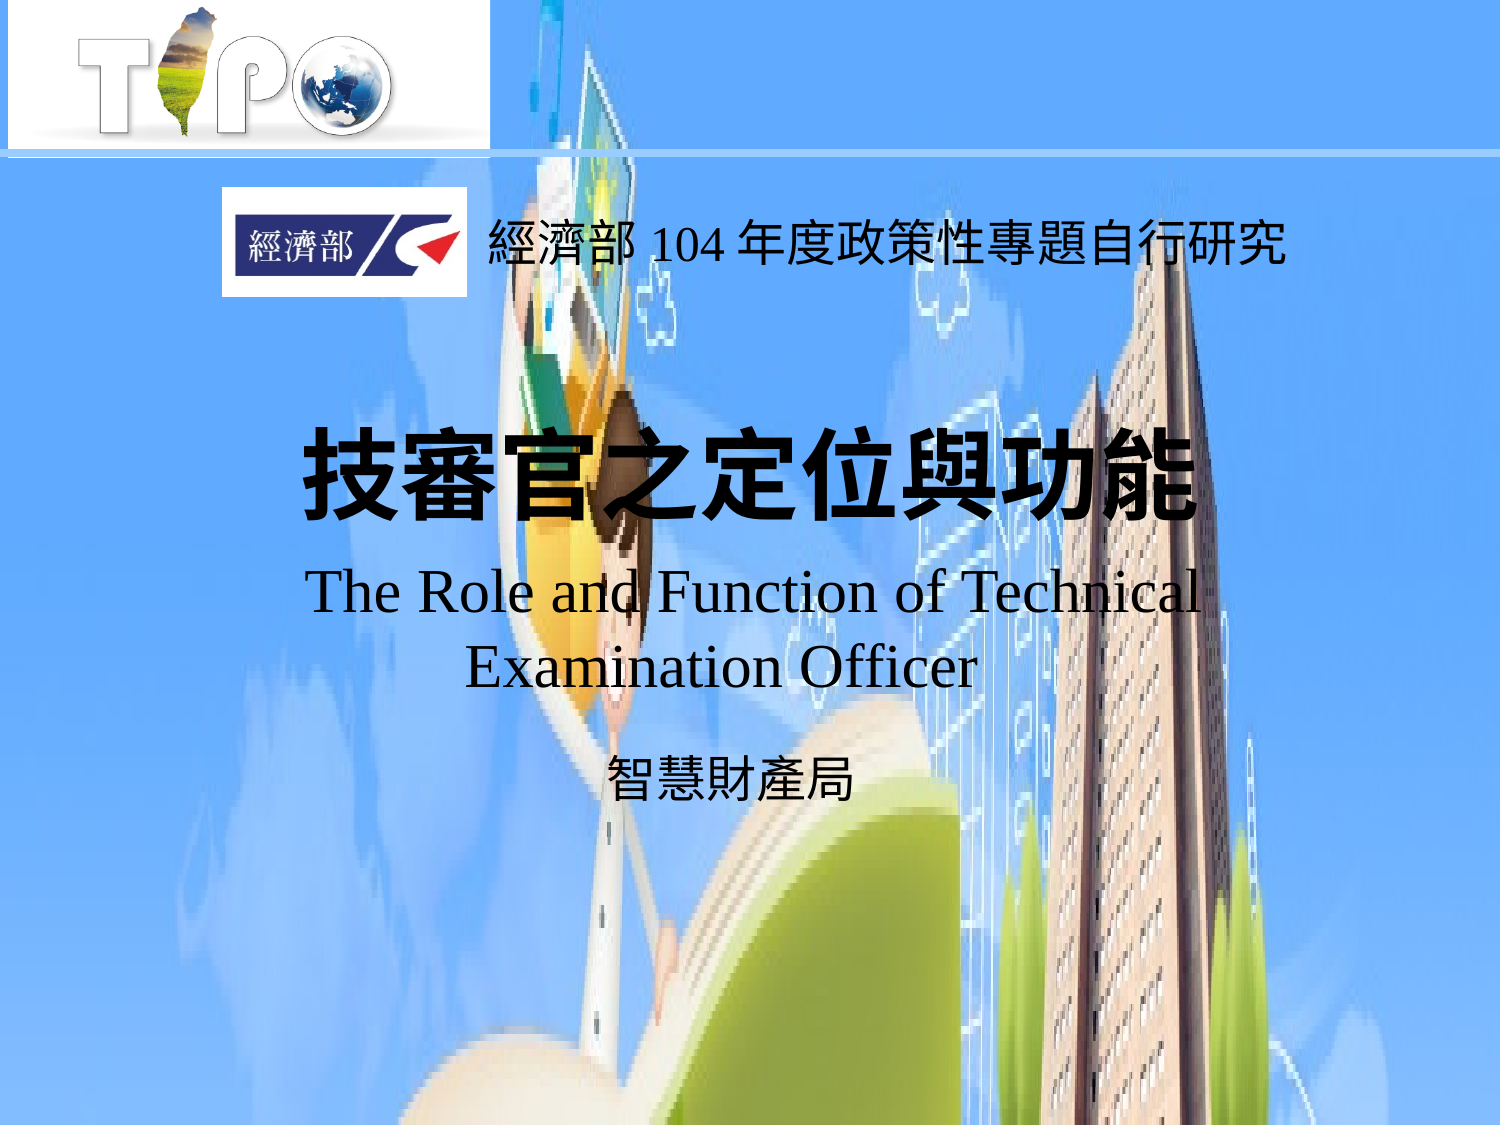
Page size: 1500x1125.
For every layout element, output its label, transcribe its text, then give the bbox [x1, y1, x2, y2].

picture [222, 187, 467, 297]
text_box 經濟部104年度政策性專題自行研究 [472, 204, 1324, 280]
title 技審官之定位與功能 [0, 405, 1500, 545]
text_box The Role and Function of Technical Examination Officer [180, 542, 1327, 642]
text_box 智慧財產局 [491, 739, 1023, 839]
